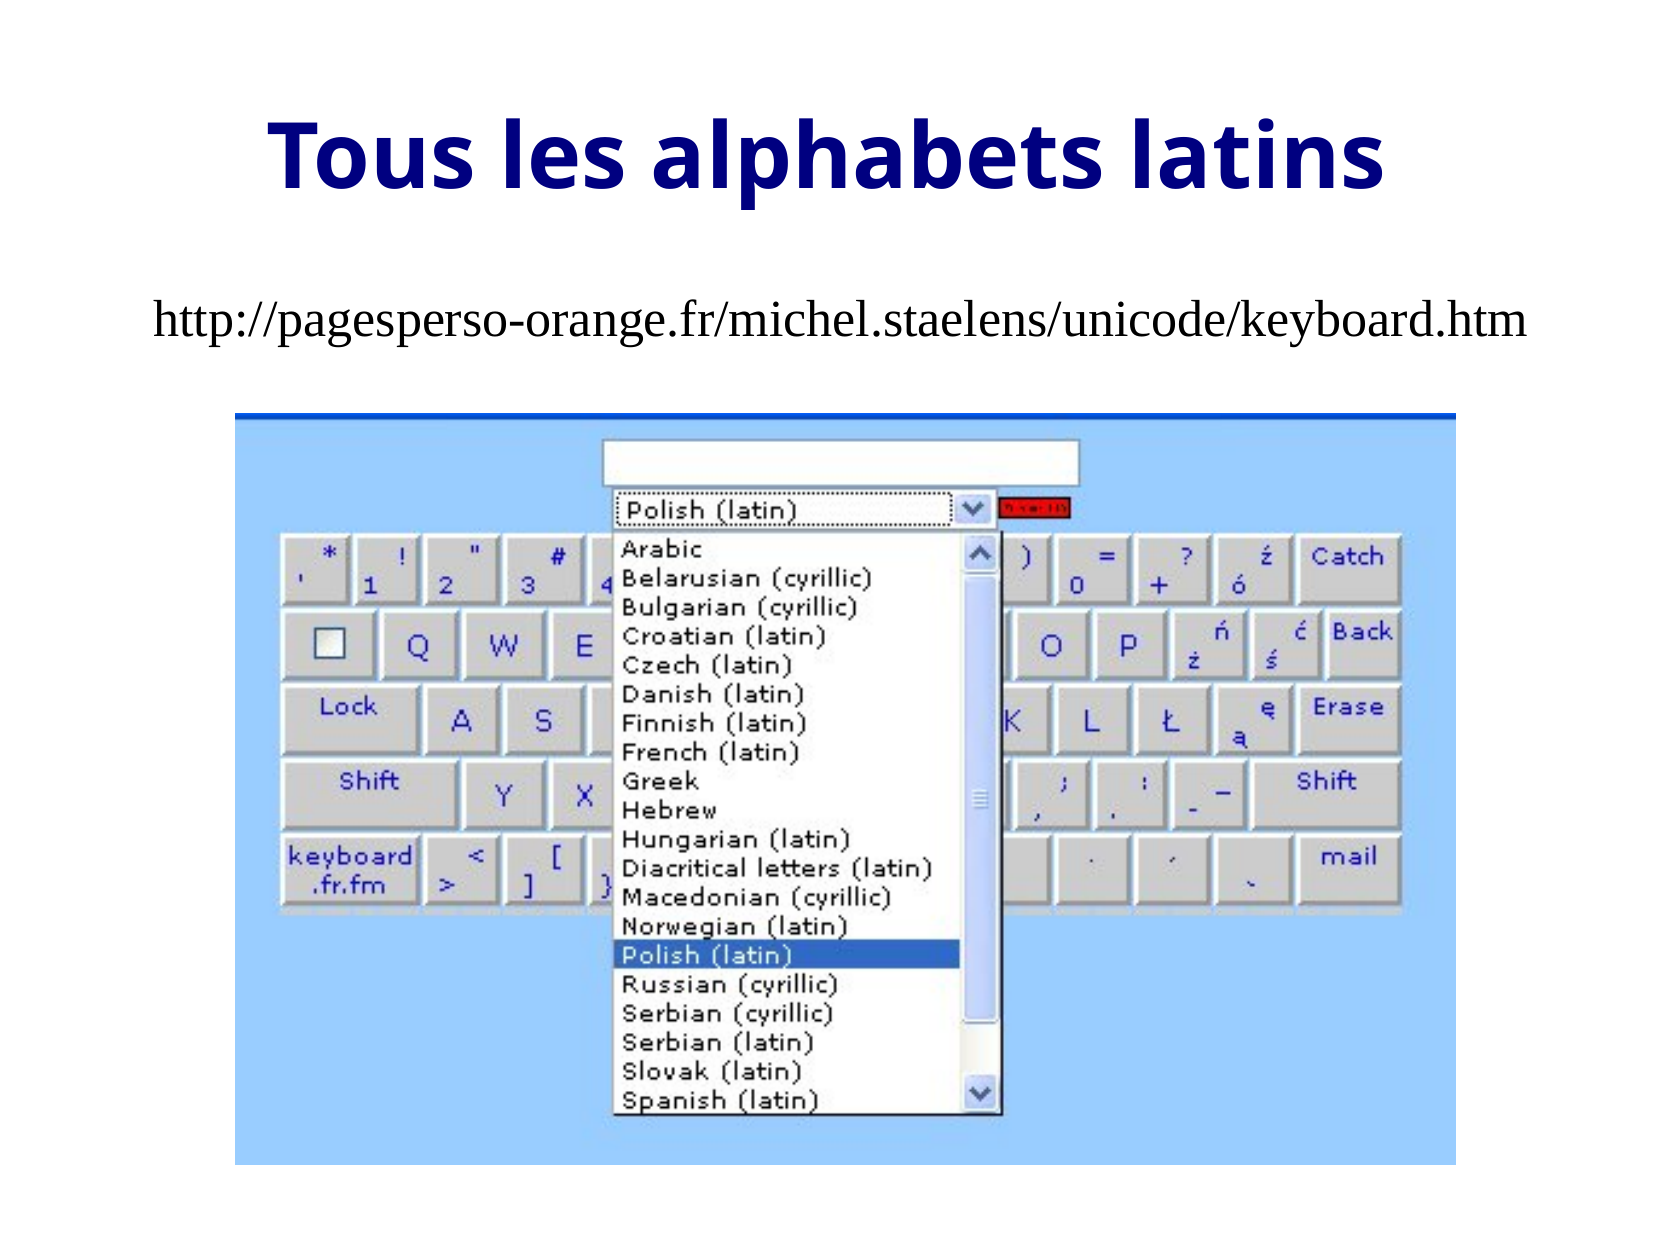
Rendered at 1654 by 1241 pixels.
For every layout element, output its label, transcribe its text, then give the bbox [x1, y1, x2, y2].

title Tous les alphabets latins [82, 56, 1571, 250]
list http://pagesperso-orange.fr/michel.staelens/unicode/keyboard.htm [82, 290, 1571, 1094]
picture [235, 413, 1456, 1166]
